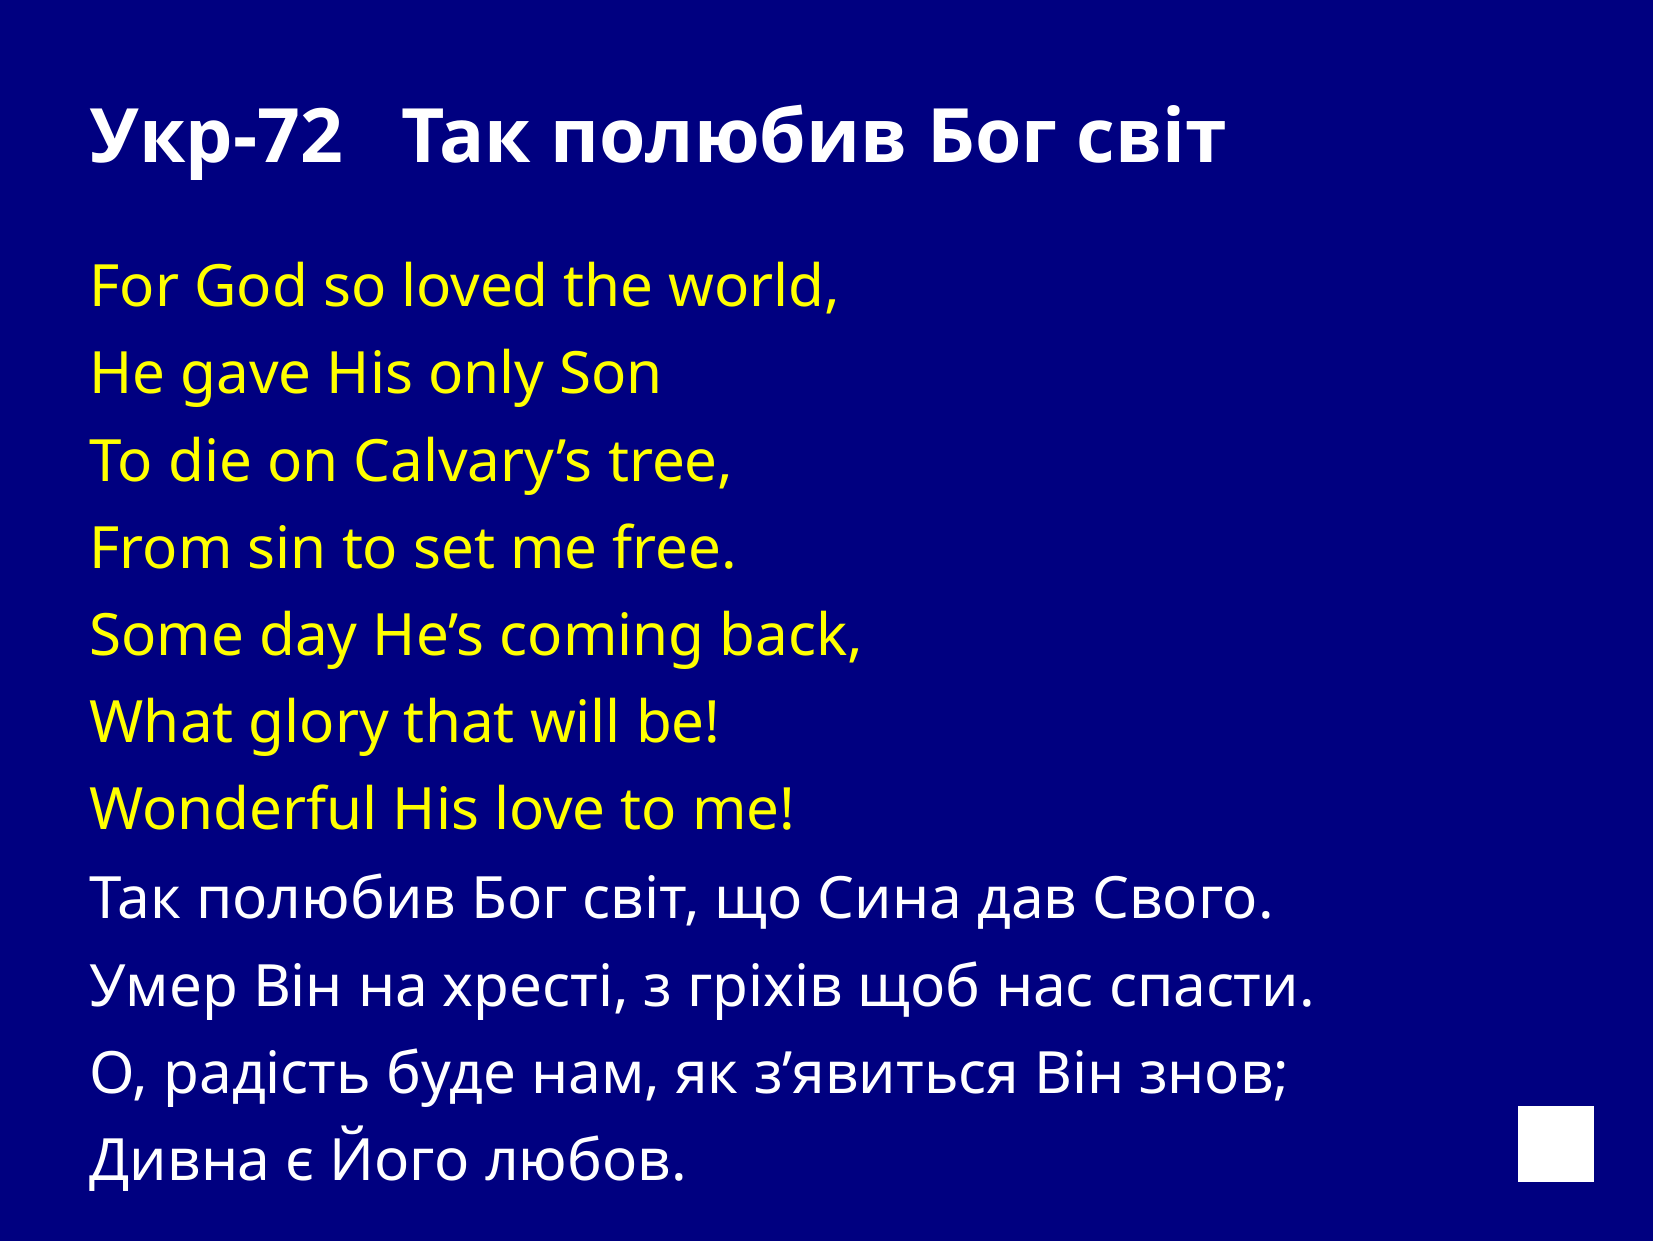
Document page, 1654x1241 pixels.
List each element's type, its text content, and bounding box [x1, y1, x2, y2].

text_box For God so loved the world, He gave His only Son To die on Calvary’s tree, From sin to set me free. Some day He’s coming back, What glory that will be! Wonderful His love to me! [75, 188, 1576, 675]
text_box Так полюбив Бог світ, що Сина дав Свого. Умер Він на хресті, з гріхів щоб нас спасти. О, радість буде нам, як з’явиться Він знов; Дивна є Його любов. [75, 675, 1576, 1163]
text_box Укр-72 Так полюбив Бог світ [75, 75, 1576, 188]
text_box [1518, 1106, 1594, 1182]
